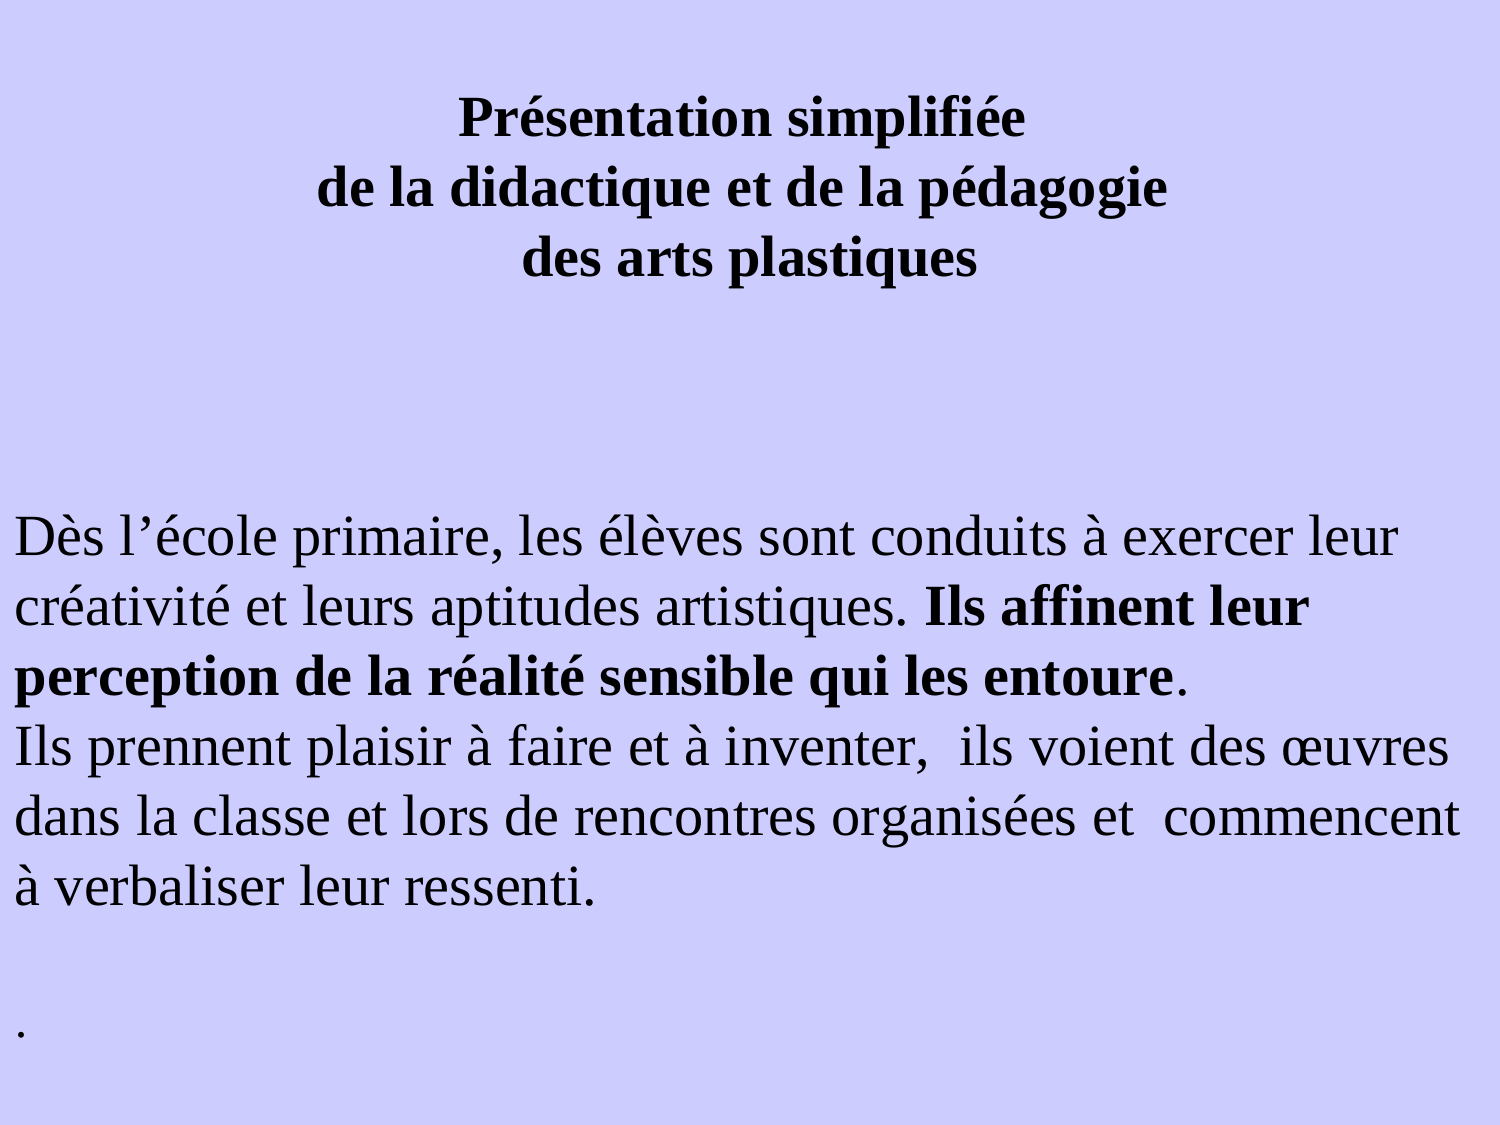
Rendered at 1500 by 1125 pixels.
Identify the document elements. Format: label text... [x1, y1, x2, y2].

text_box Présentation simplifiée de la didactique et de la pédagogie des arts plastiques Dès l’école primaire, les élèves sont conduits à exercer leur créativité et leurs aptitudes artistiques. Ils affinent leur perception de la réalité sensible qui les entoure. Ils prennent plaisir à faire et à inventer, ils voient des œuvres dans la classe et lors de rencontres organisées et commencent à verbaliser leur ressenti. . [0, 0, 1500, 1125]
